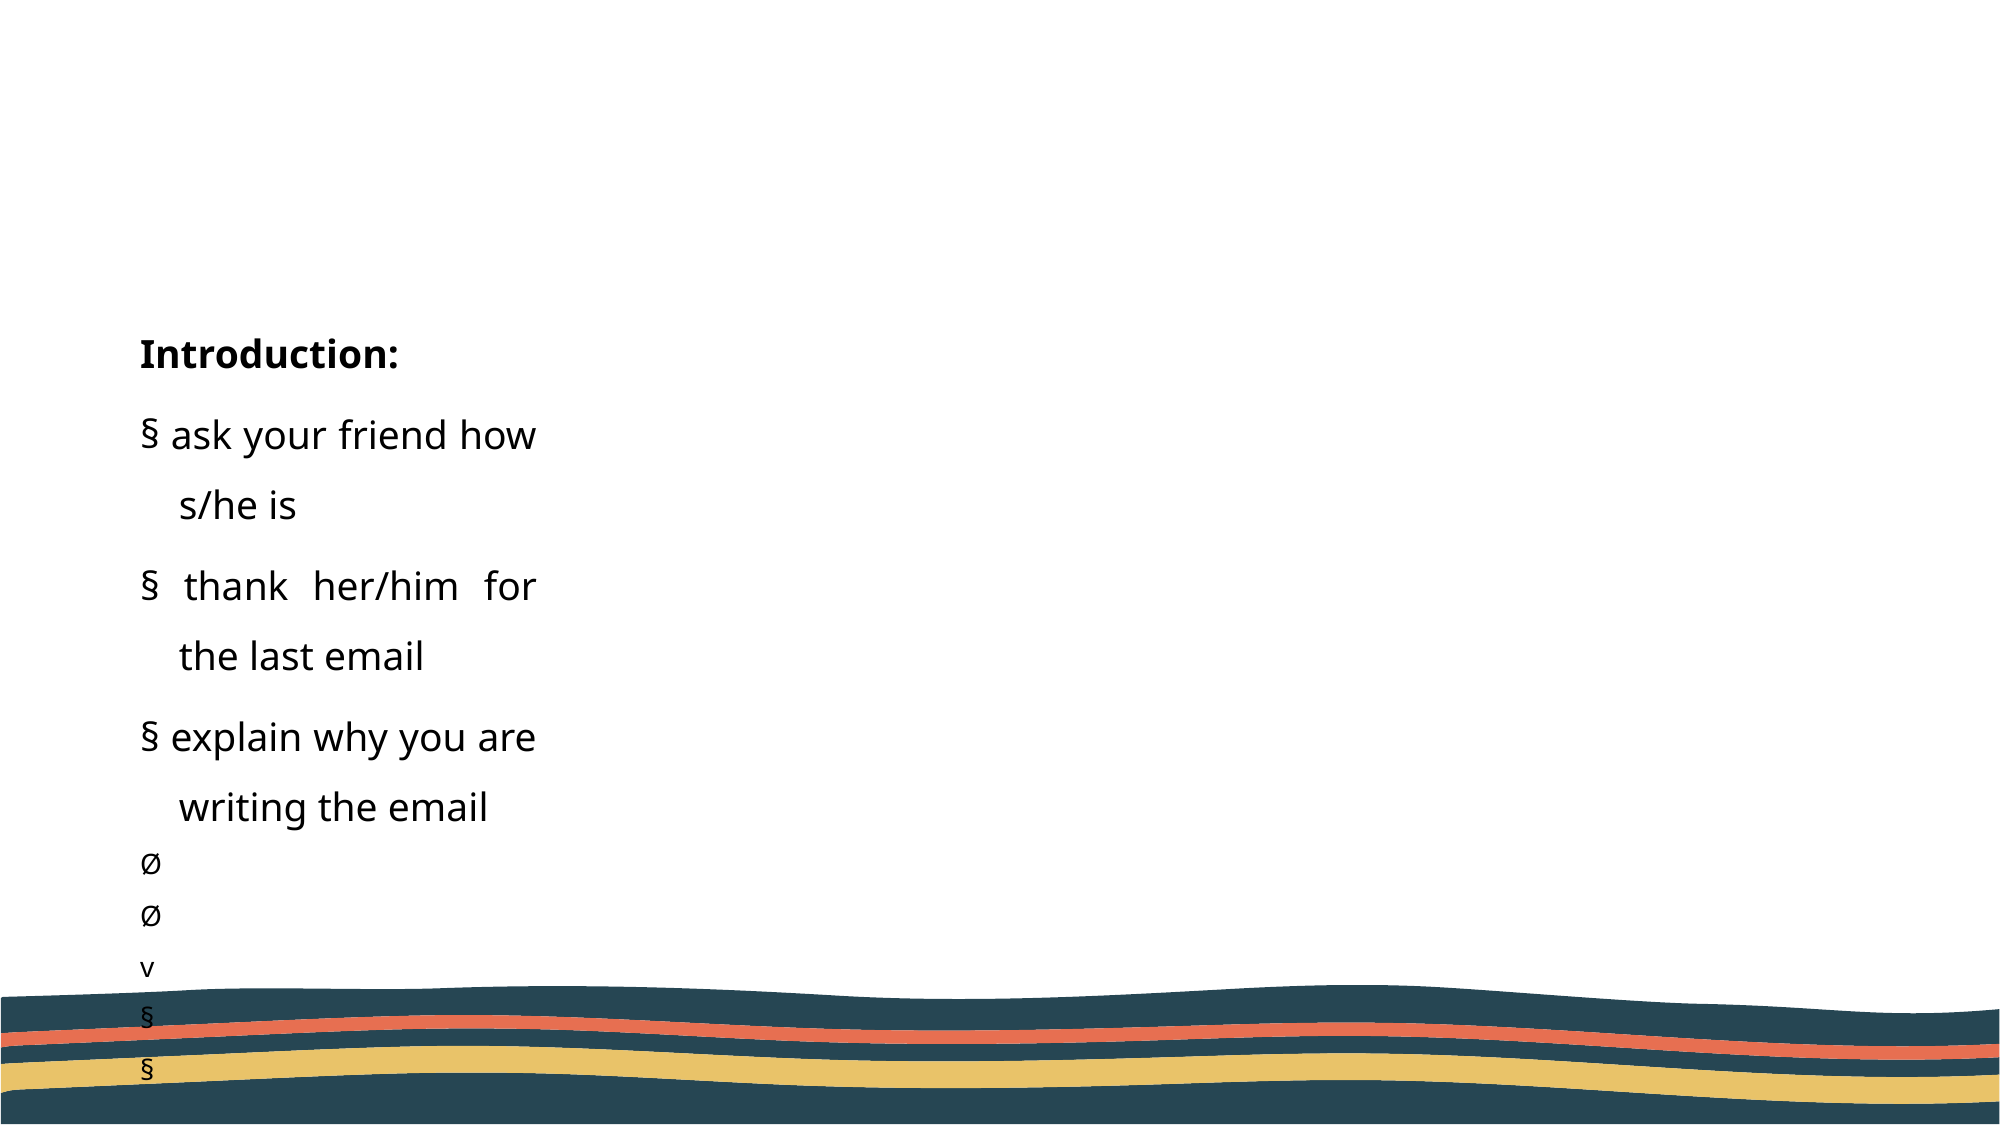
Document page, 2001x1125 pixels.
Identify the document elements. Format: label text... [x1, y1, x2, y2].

list Introduction: ask your friend how s/he is thank her/him for the last email explain why you are writing the email [106, 128, 2000, 1125]
